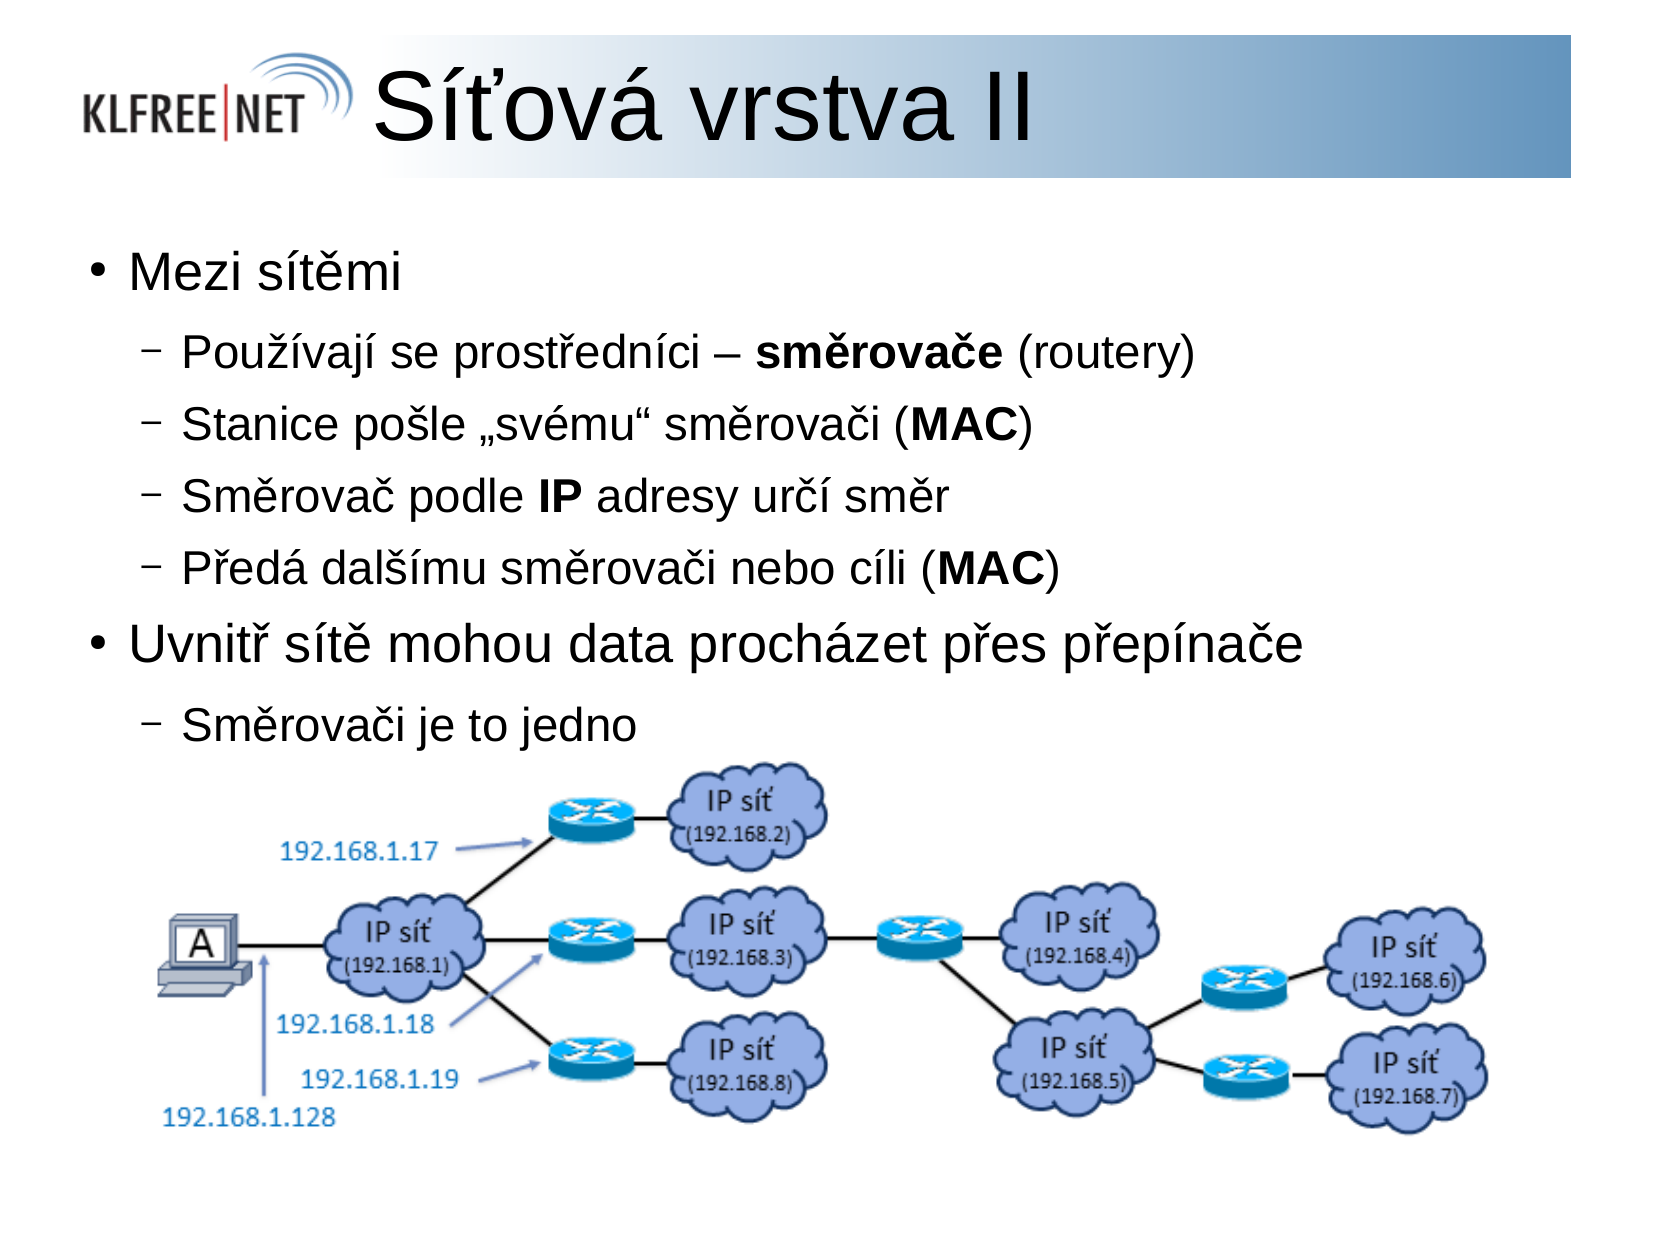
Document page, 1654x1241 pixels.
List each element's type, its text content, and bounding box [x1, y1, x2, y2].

title Síťová vrstva II [371, 47, 1560, 166]
picture [59, 11, 372, 201]
picture [141, 757, 1498, 1142]
list Mezi sítěmi Používají se prostředníci – směrovače (routery) Stanice pošle „svému“ směrovači (MAC) Směrovač podle IP adresy určí směr Předá dalšímu směrovači nebo cíli (MAC) Uvnitř sítě mohou data procházet přes přepínače Směrovači je to jedno [75, 240, 1554, 757]
